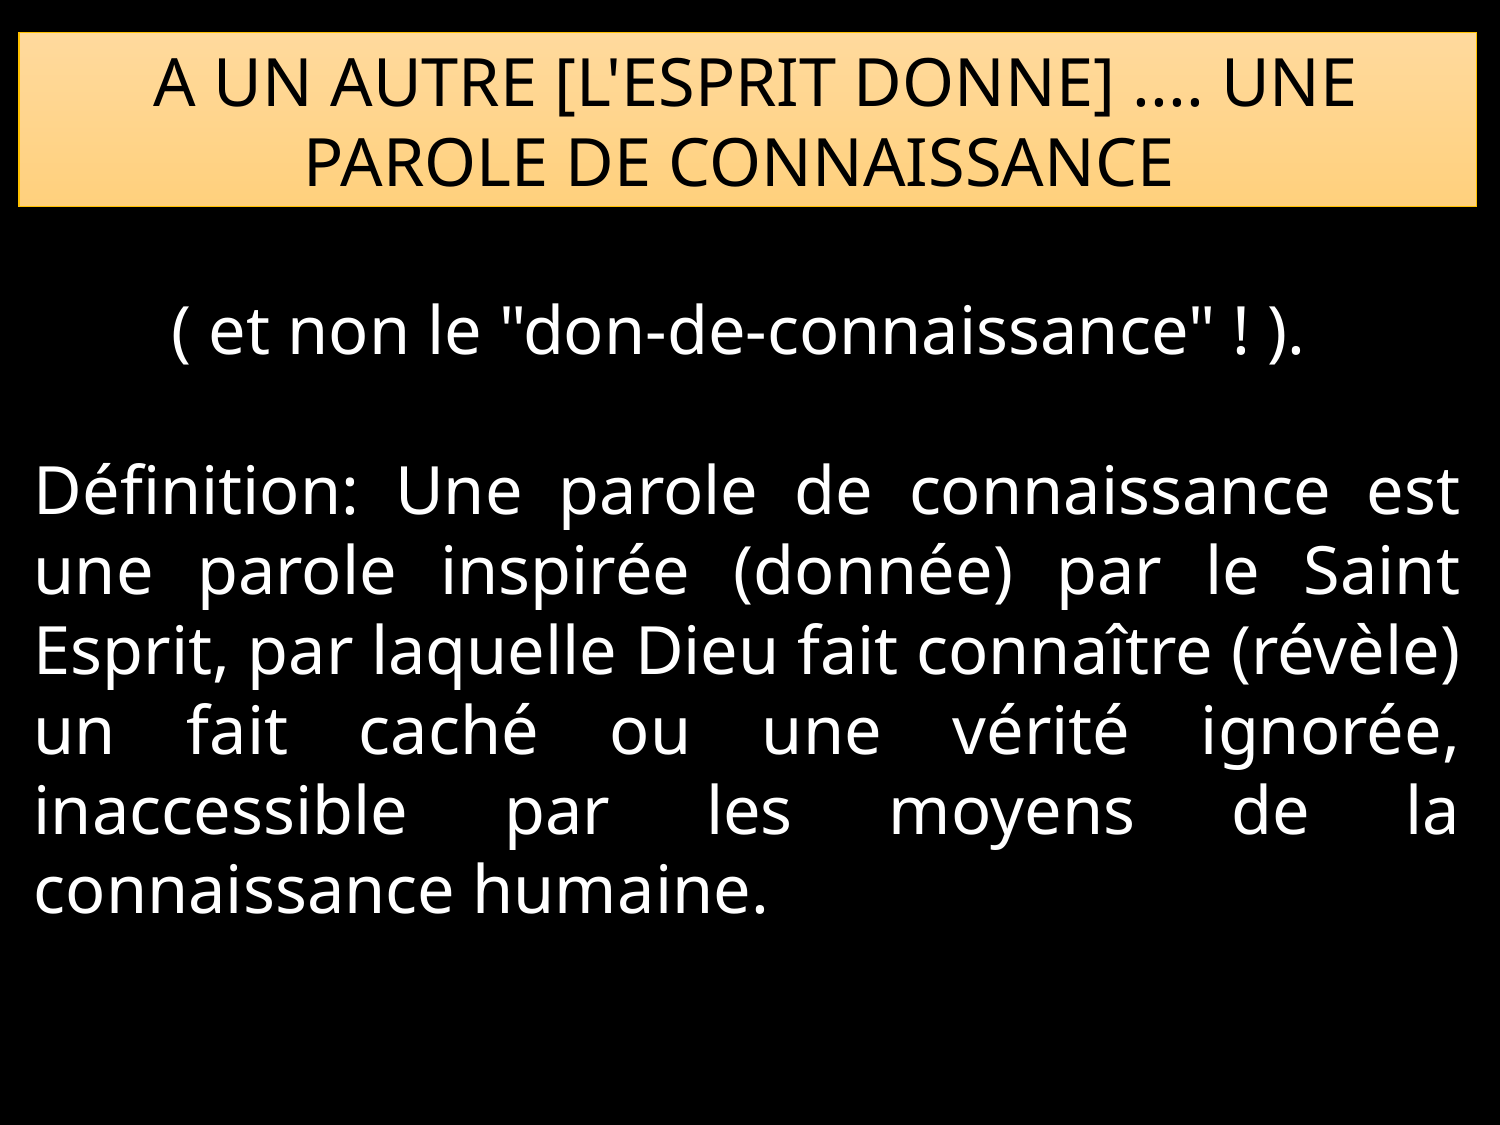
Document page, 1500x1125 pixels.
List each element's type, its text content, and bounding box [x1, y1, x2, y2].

text_box ( et non le "don-de-connaissance" ! ). Définition: Une parole de connaissance est une parole inspirée (donnée) par le Saint Esprit, par laquelle Dieu fait connaître (révèle) un fait caché ou une vérité ignorée, inaccessible par les moyens de la connaissance humaine. [19, 280, 1477, 935]
text_box A UN AUTRE [L'ESPRIT DONNE] .... UNE PAROLE DE CONNAISSANCE [19, 32, 1477, 207]
